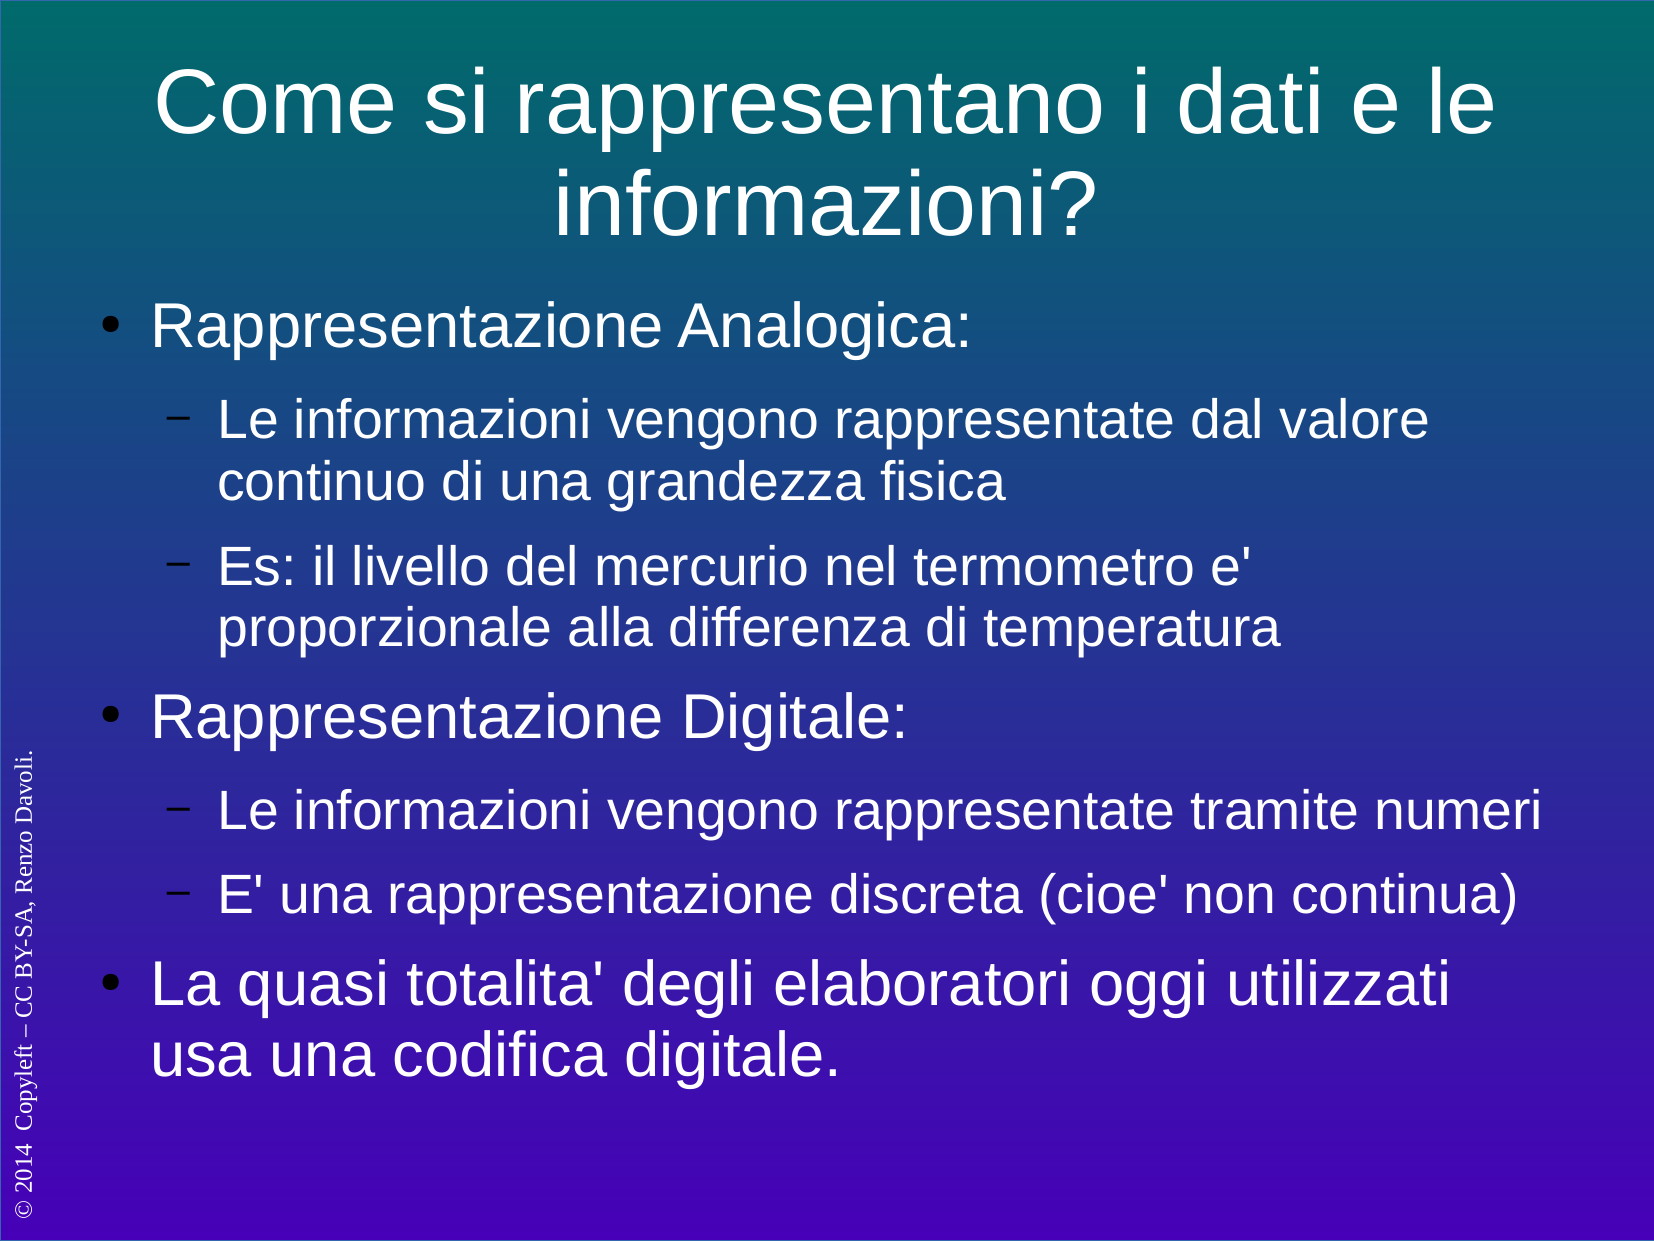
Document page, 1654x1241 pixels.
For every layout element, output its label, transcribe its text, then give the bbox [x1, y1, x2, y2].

list Rappresentazione Analogica: Le informazioni vengono rappresentate dal valore continuo di una grandezza fisica Es: il livello del mercurio nel termometro e' proporzionale alla differenza di temperatura Rappresentazione Digitale: Le informazioni vengono rappresentate tramite numeri E' una rappresentazione discreta (cioe' non continua) La quasi totalita' degli elaboratori oggi utilizzati usa una codifica digitale. [82, 290, 1571, 1171]
title Come si rappresentano i dati e le informazioni? [82, 49, 1571, 257]
